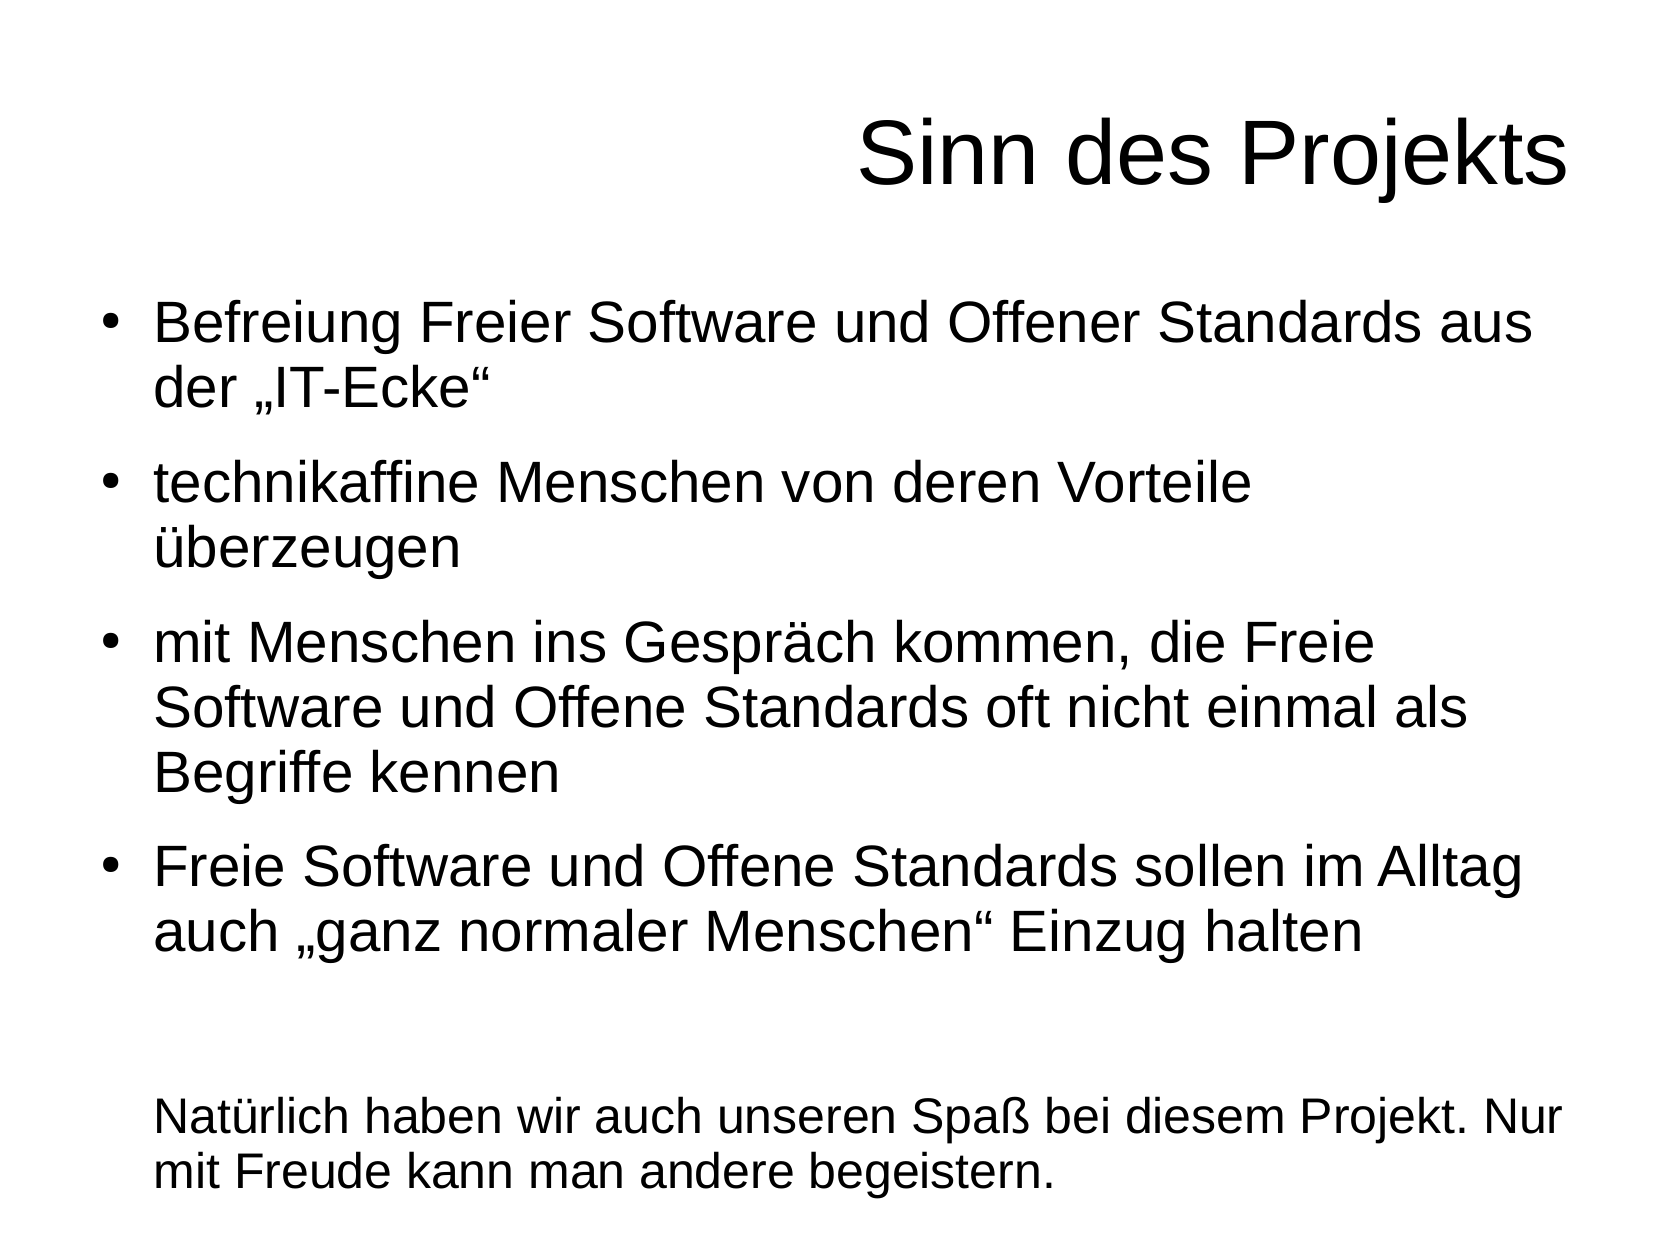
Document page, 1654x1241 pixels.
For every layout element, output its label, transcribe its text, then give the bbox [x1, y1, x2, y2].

title Sinn des Projekts [82, 49, 1571, 257]
list Befreiung Freier Software und Offener Standards aus der „IT-Ecke“ technikaffine Menschen von deren Vorteile überzeugen mit Menschen ins Gespräch kommen, die Freie Software und Offene Standards oft nicht einmal als Begriffe kennen Freie Software und Offene Standards sollen im Alltag auch „ganz normaler Menschen“ Einzug halten Natürlich haben wir auch unseren Spaß bei diesem Projekt. Nur mit Freude kann man andere begeistern. [82, 290, 1571, 1200]
